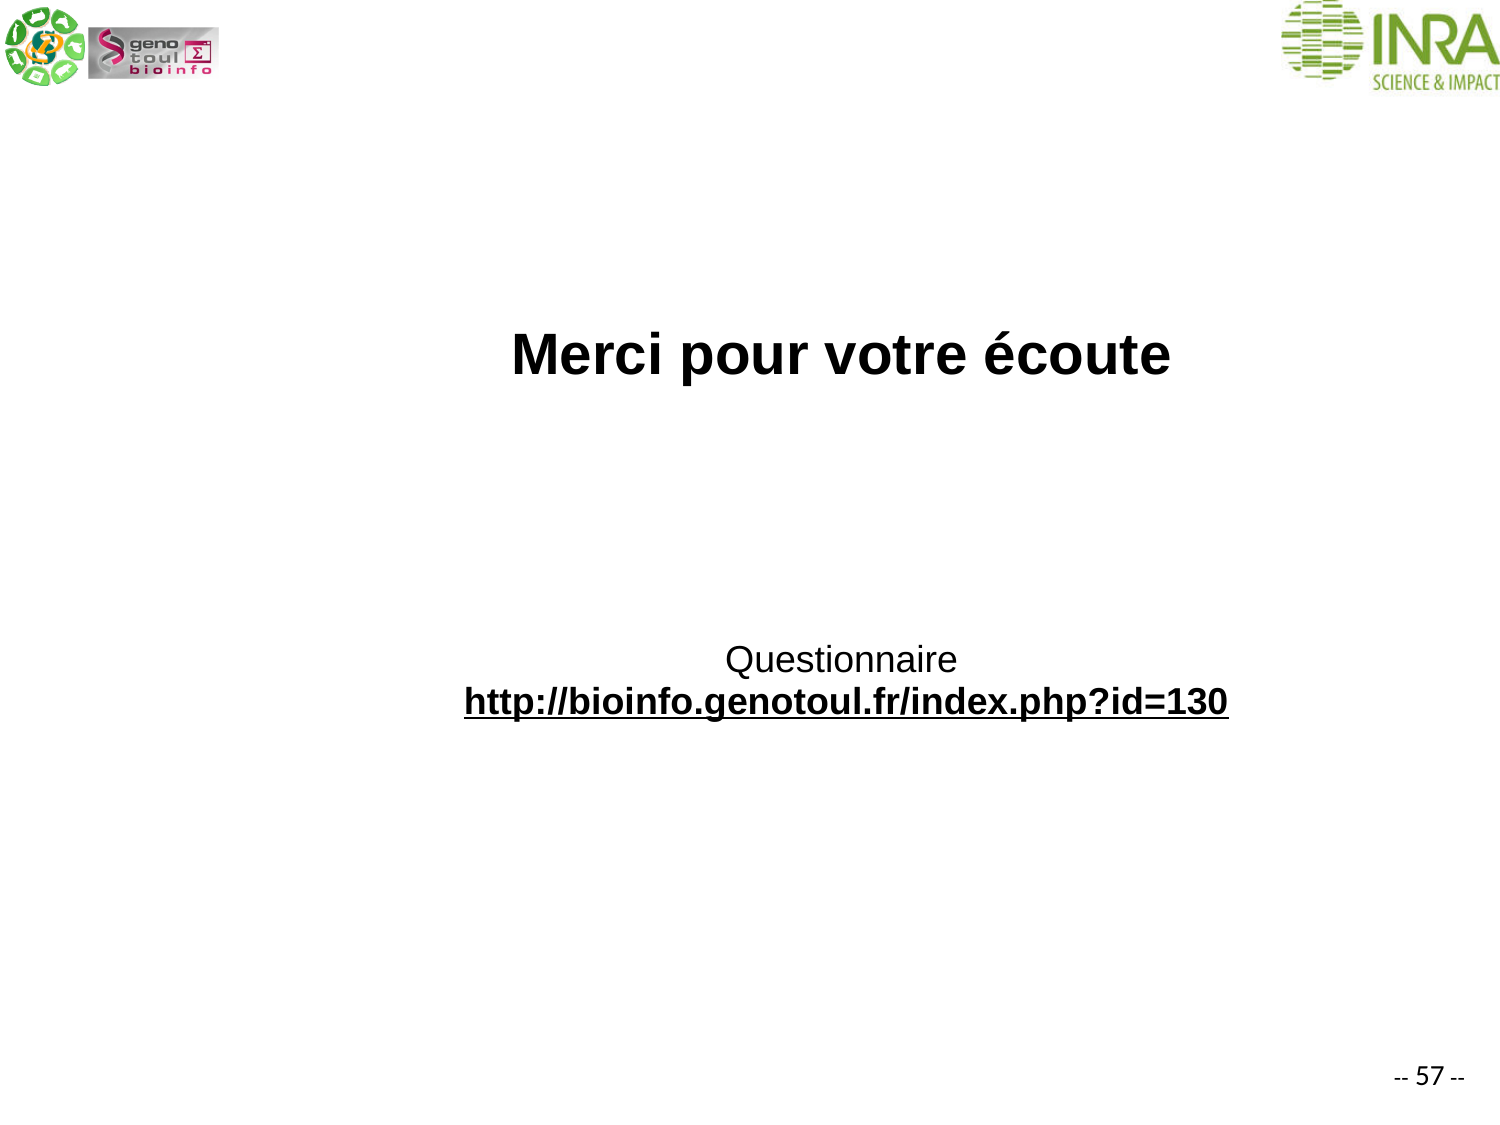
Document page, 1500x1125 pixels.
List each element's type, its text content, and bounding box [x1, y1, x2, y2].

text_box Merci pour votre écoute Questionnaire http://bioinfo.genotoul.fr/index.php?id=130 [218, 314, 1465, 747]
